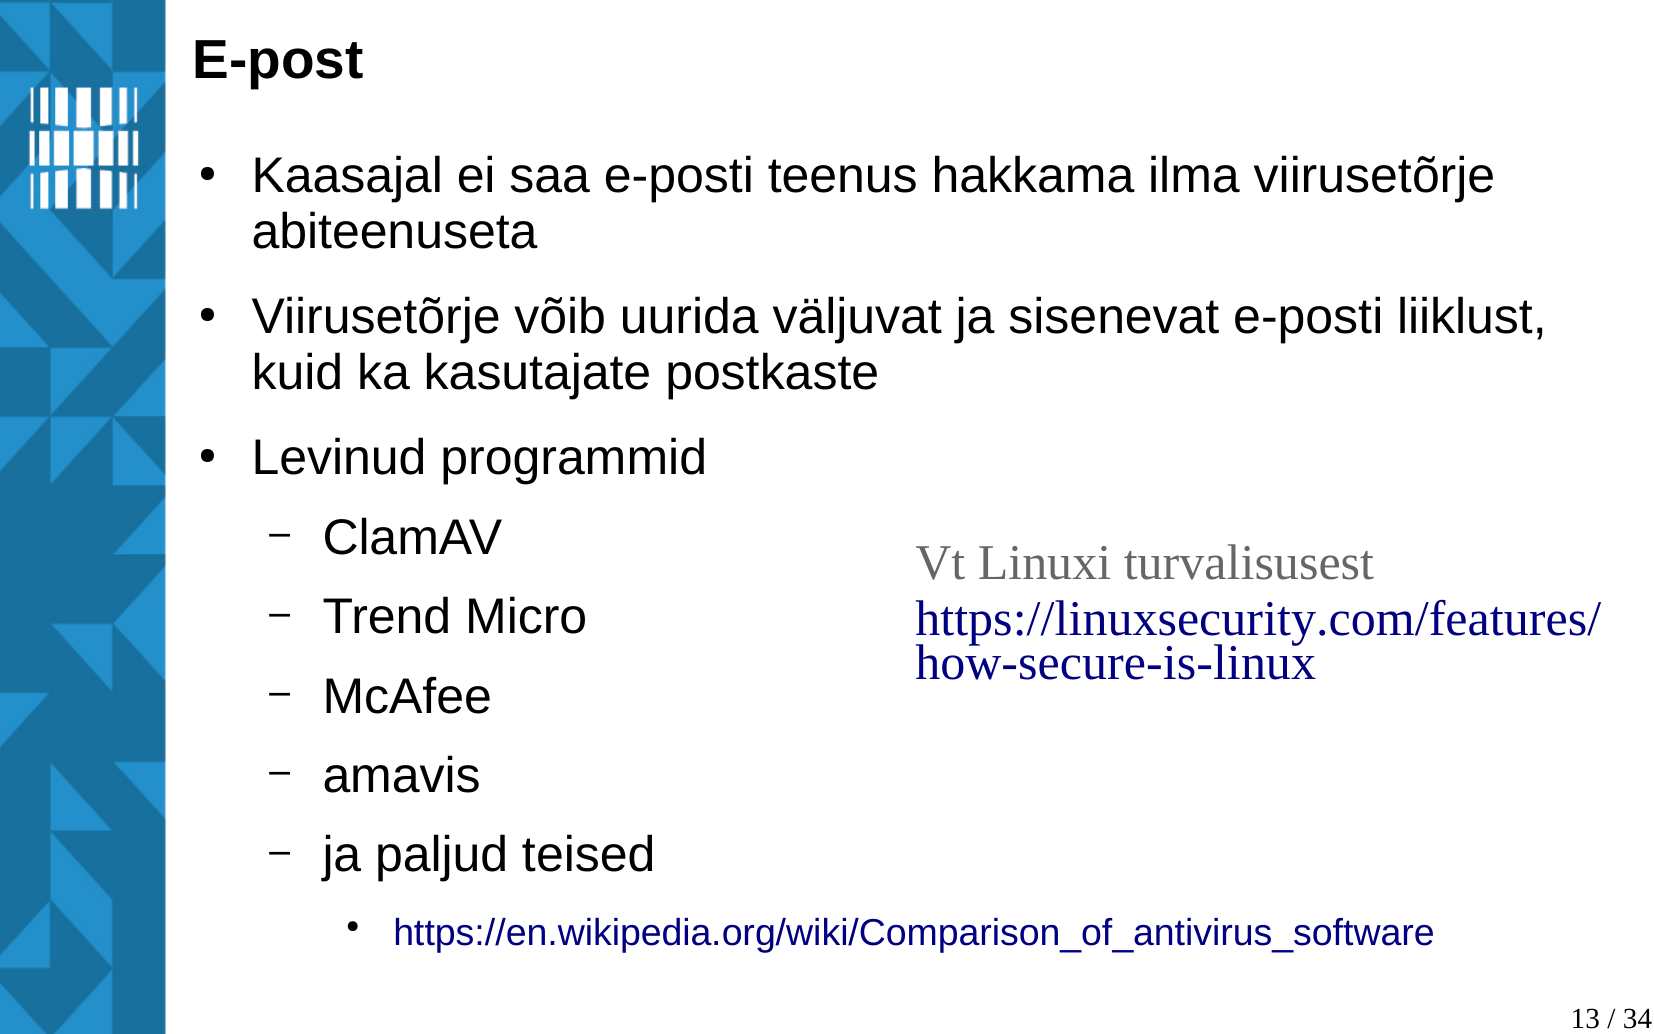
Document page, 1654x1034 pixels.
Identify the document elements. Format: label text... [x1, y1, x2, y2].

title E-post [192, 17, 1595, 101]
list Kaasajal ei saa e-posti teenus hakkama ilma viirusetõrje abiteenuseta Viirusetõrje võib uurida väljuvat ja sisenevat e-posti liiklust, kuid ka kasutajate postkaste Levinud programmid ClamAV Trend Micro McAfee amavis ja paljud teised https://en.wikipedia.org/wiki/Comparison_of_antivirus_software [180, 147, 1625, 975]
text_box Vt Linuxi turvalisusest https://linuxsecurity.com/features/how-secure-is-linux [915, 535, 1625, 709]
